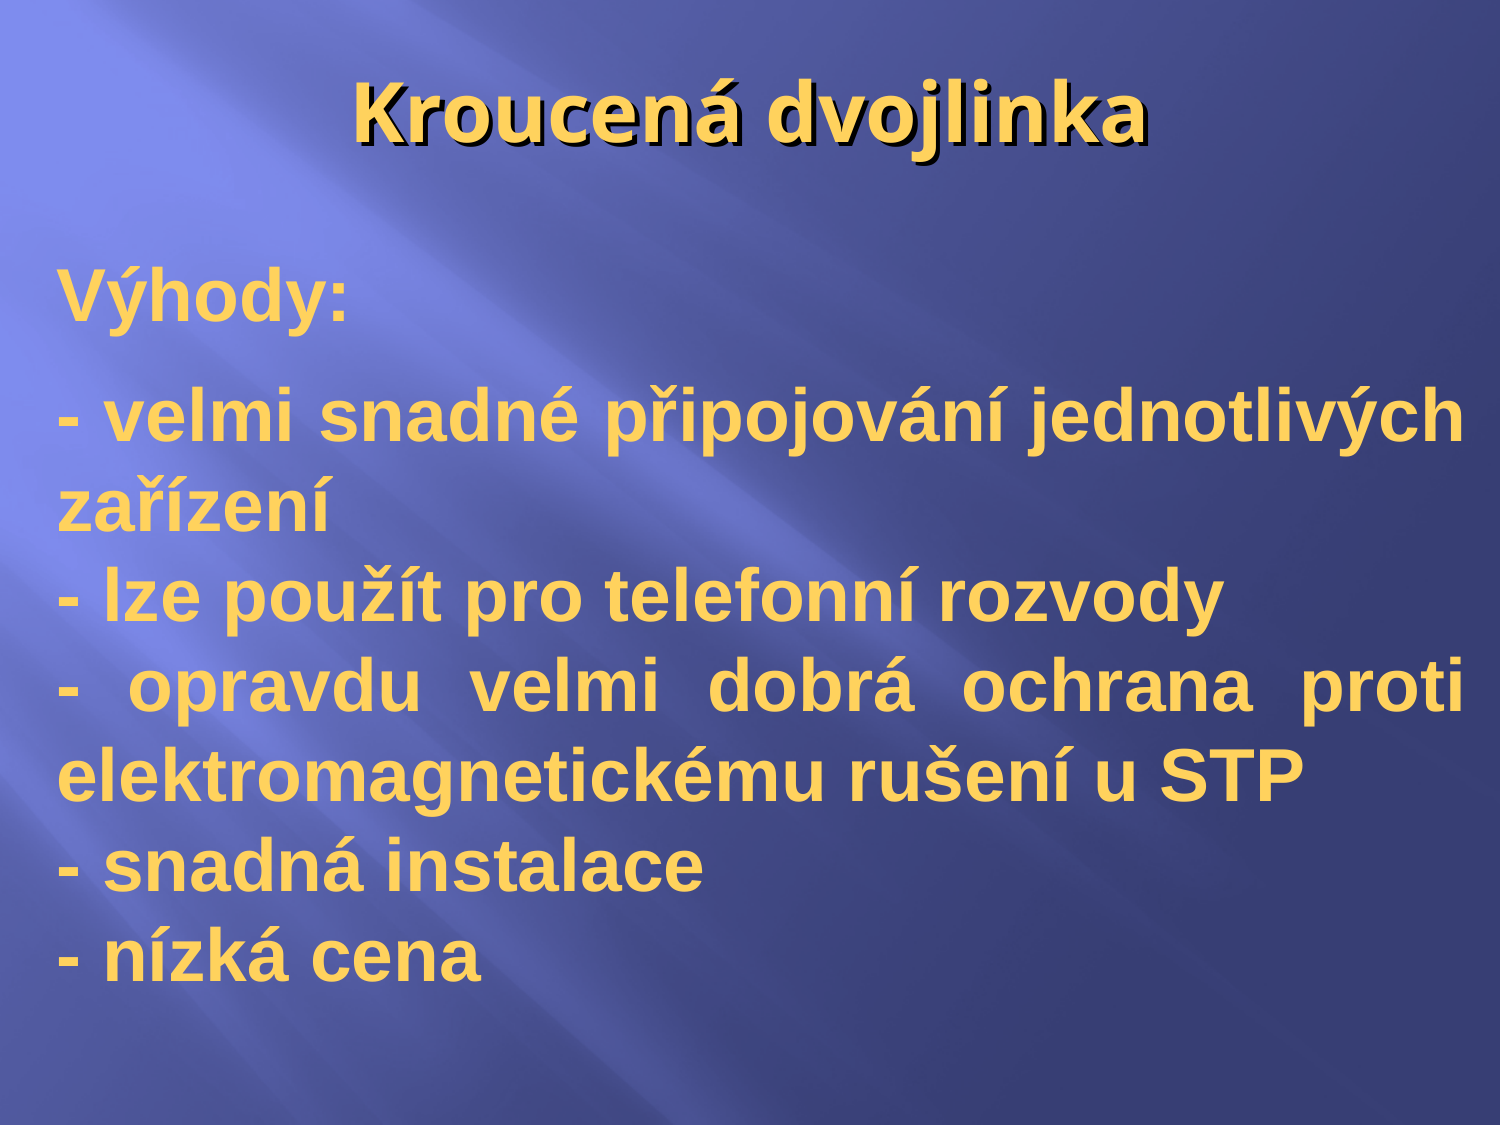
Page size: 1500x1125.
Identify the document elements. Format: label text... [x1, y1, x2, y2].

title Kroucená dvojlinka [64, 45, 1436, 172]
text_box Výhody: - velmi snadné připojování jednotlivých zařízení - lze použít pro telefonní rozvody - opravdu velmi dobrá ochrana proti elektromagnetickému rušení u STP - snadná instalace - nízká cena [41, 172, 1483, 1071]
